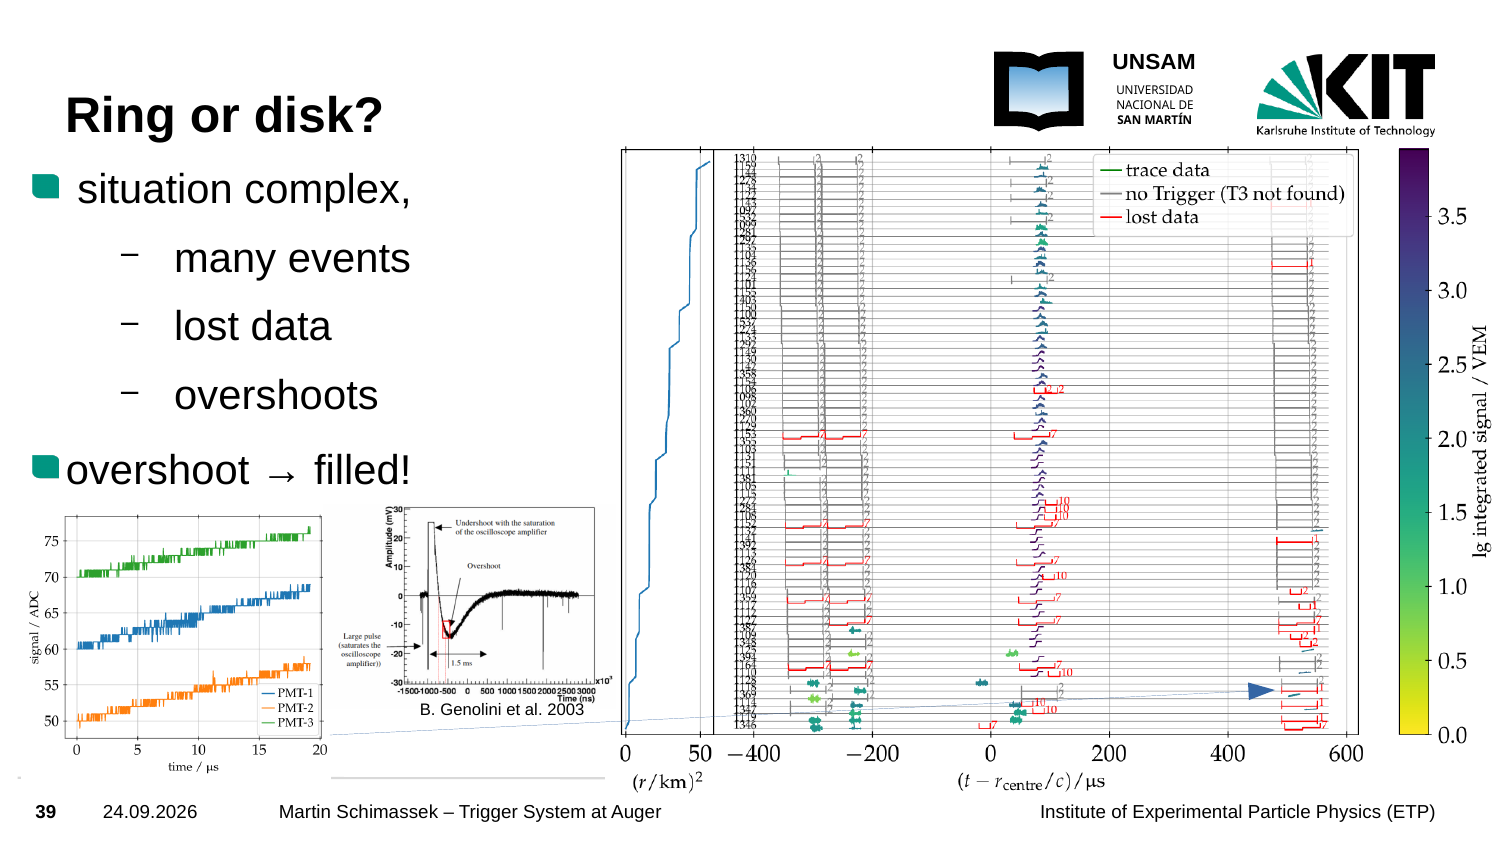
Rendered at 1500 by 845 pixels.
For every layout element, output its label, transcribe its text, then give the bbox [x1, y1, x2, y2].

list situation complex, many events lost data overshoots overshoot → filled! [32, 167, 882, 702]
picture [1257, 54, 1435, 137]
slide_number 01.11.2021 [102, 781, 272, 844]
picture [605, 138, 1497, 797]
title Ring or disk? [64, 48, 1192, 144]
text_box B. Genolini et al. 2003 [405, 693, 618, 751]
slide_number <number> [35, 781, 89, 844]
picture [21, 504, 616, 781]
